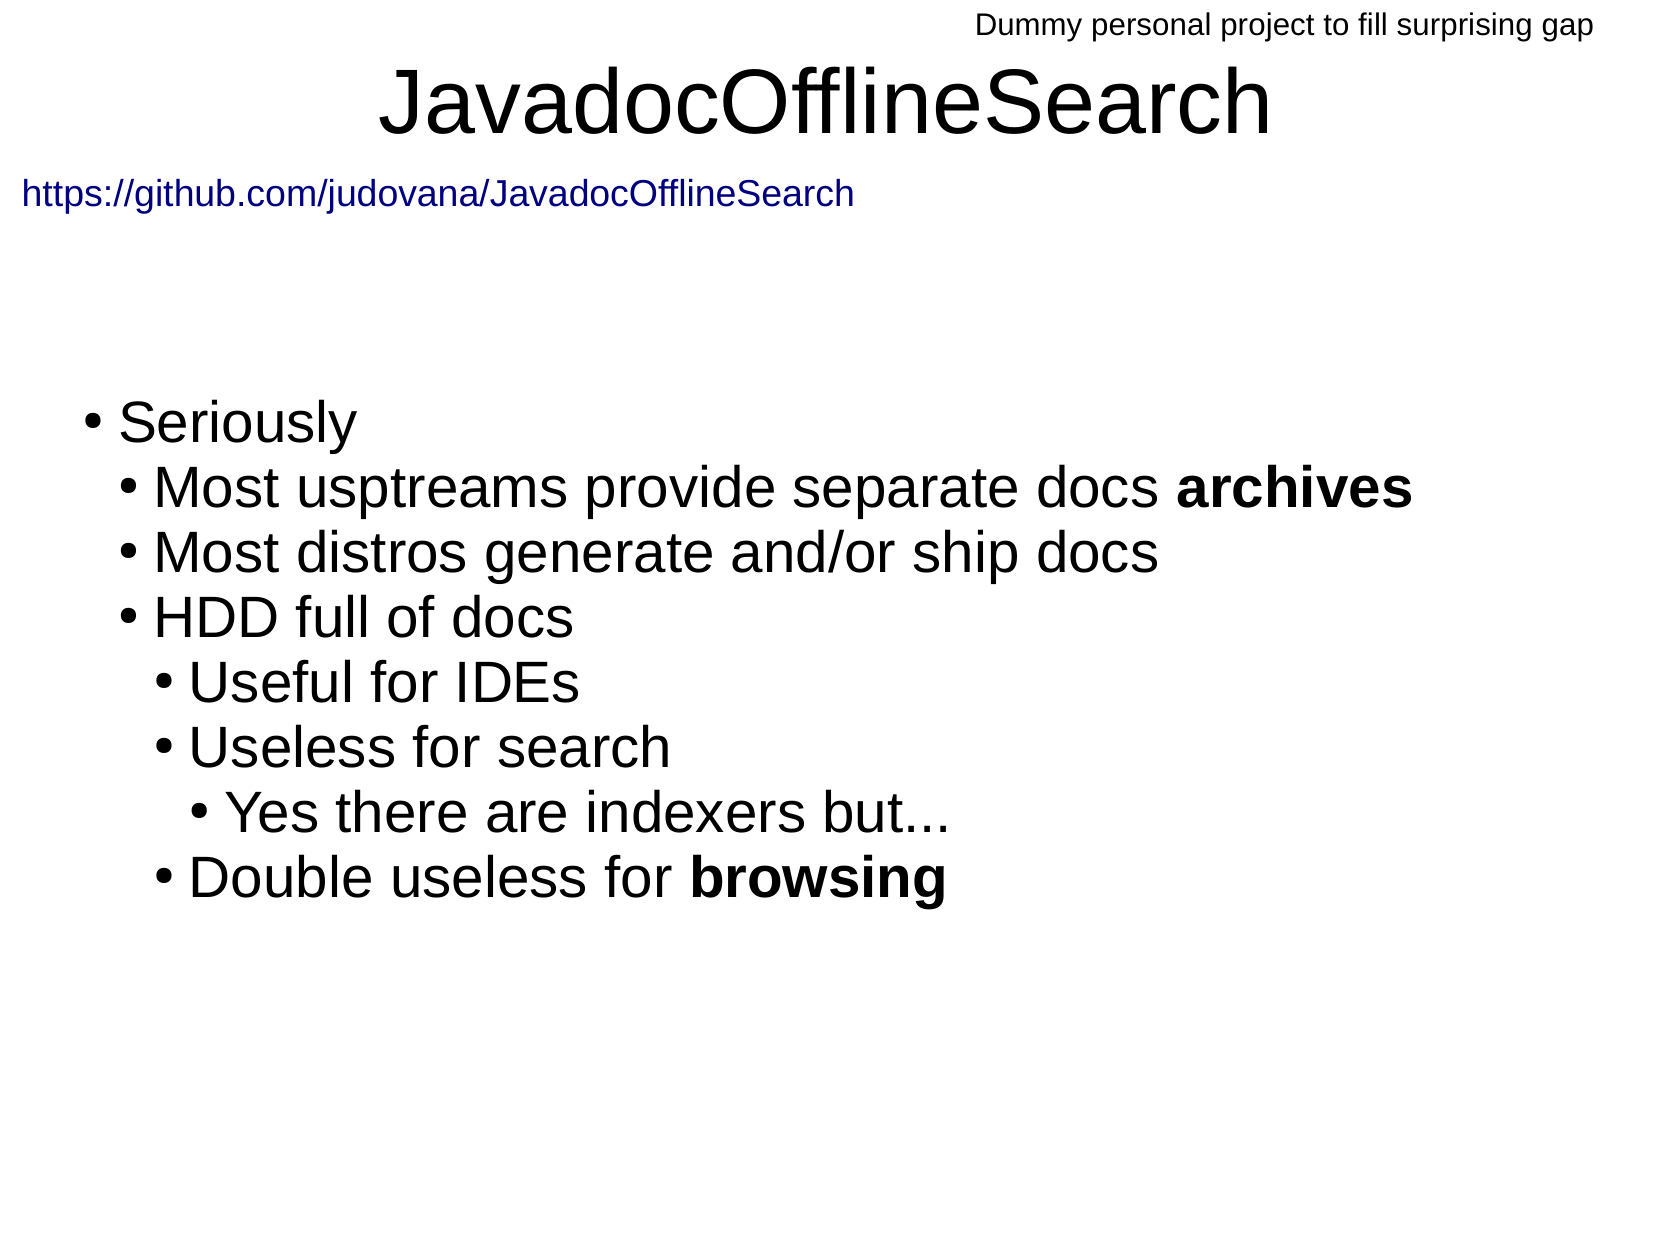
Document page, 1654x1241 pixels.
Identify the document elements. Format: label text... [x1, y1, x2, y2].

title JavadocOfflineSearch [82, 49, 1571, 257]
text_box Dummy personal project to fill surprising gap [960, 0, 1636, 61]
text_box https://github.com/judovana/JavadocOfflineSearch [6, 165, 871, 222]
subtitle Seriously Most usptreams provide separate docs archives Most distros generate and/or ship docs HDD full of docs Useful for IDEs Useless for search Yes there are indexers but... Double useless for browsing [82, 290, 1571, 1010]
